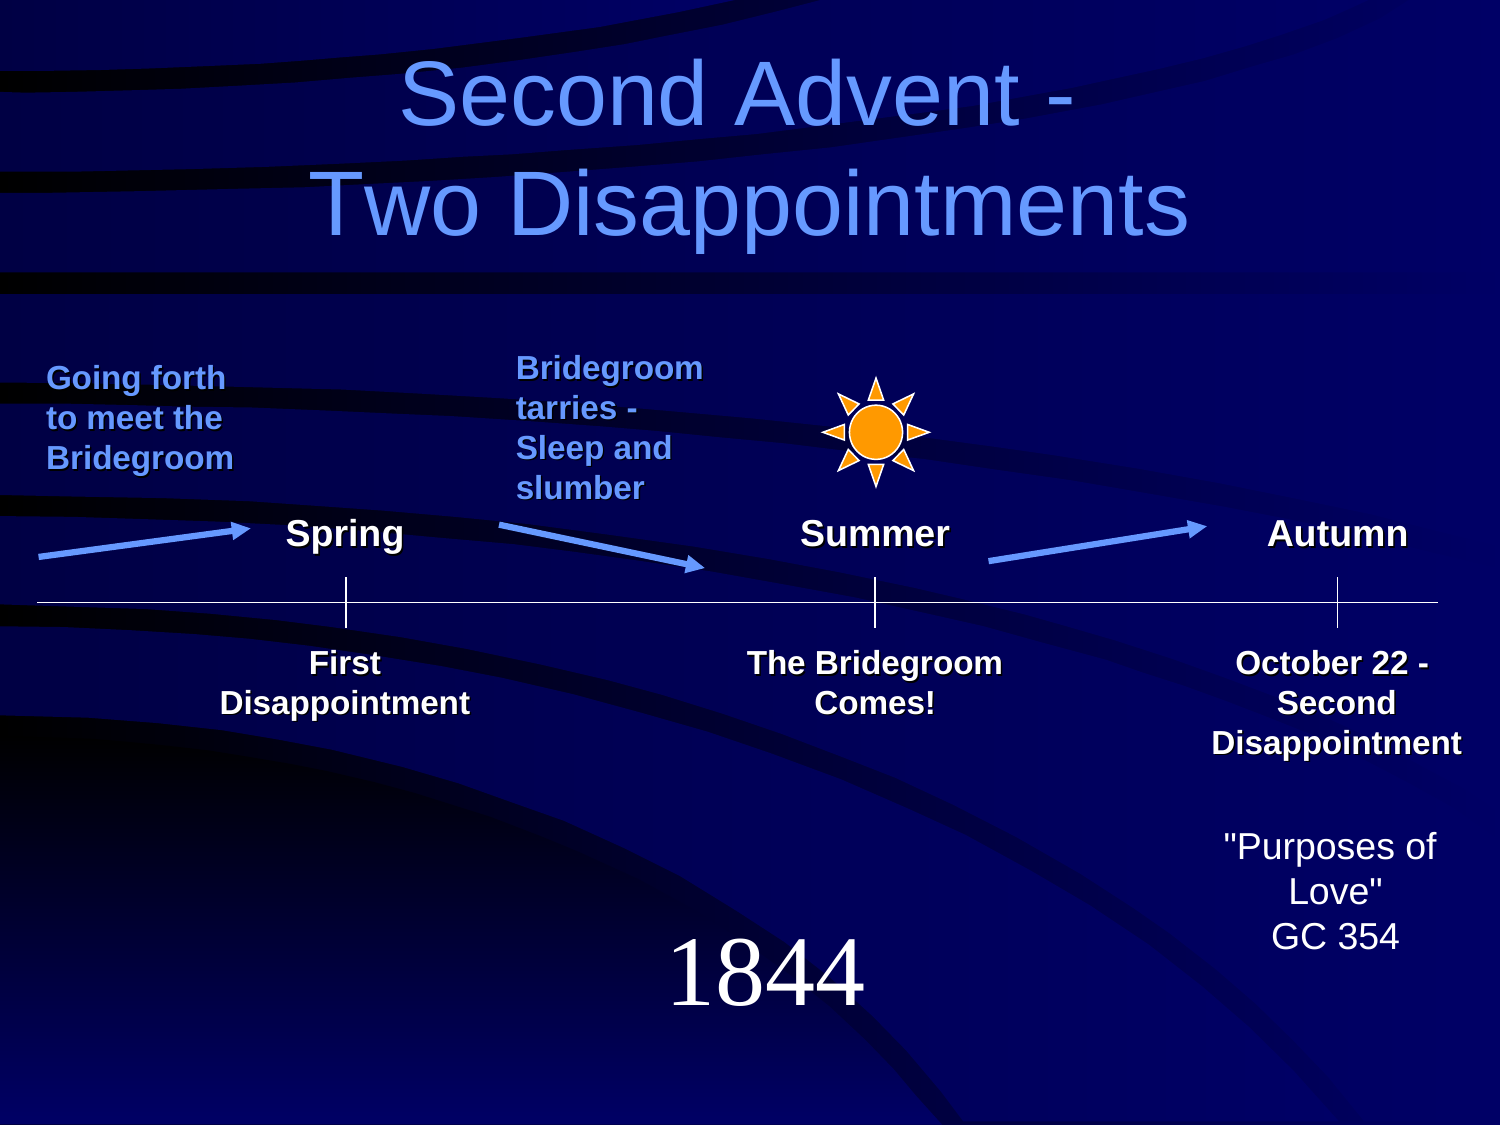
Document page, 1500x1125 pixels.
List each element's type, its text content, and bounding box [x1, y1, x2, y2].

text_box First Disappointment [204, 633, 486, 729]
text_box Autumn [1252, 501, 1424, 562]
text_box [868, 378, 884, 401]
text_box [907, 424, 930, 441]
text_box [822, 424, 845, 441]
title Second Advent - Two Disappointments [0, 35, 1500, 253]
text_box Summer [785, 501, 965, 562]
text_box [868, 464, 884, 487]
text_box Spring [270, 501, 420, 562]
text_box Bridegroom tarries - Sleep and slumber [501, 338, 719, 514]
text_box 1844 [650, 897, 881, 1033]
text_box The Bridegroom Comes! [732, 633, 1019, 729]
text_box [892, 393, 914, 416]
text_box [838, 449, 860, 471]
text_box October 22 - Second Disappointment [1196, 633, 1478, 769]
text_box [892, 449, 914, 471]
text_box "Purposes of Love" GC 354 [1208, 814, 1463, 966]
text_box Going forth to meet the Bridegroom [31, 348, 251, 485]
text_box [838, 393, 860, 416]
text_box [849, 405, 903, 460]
